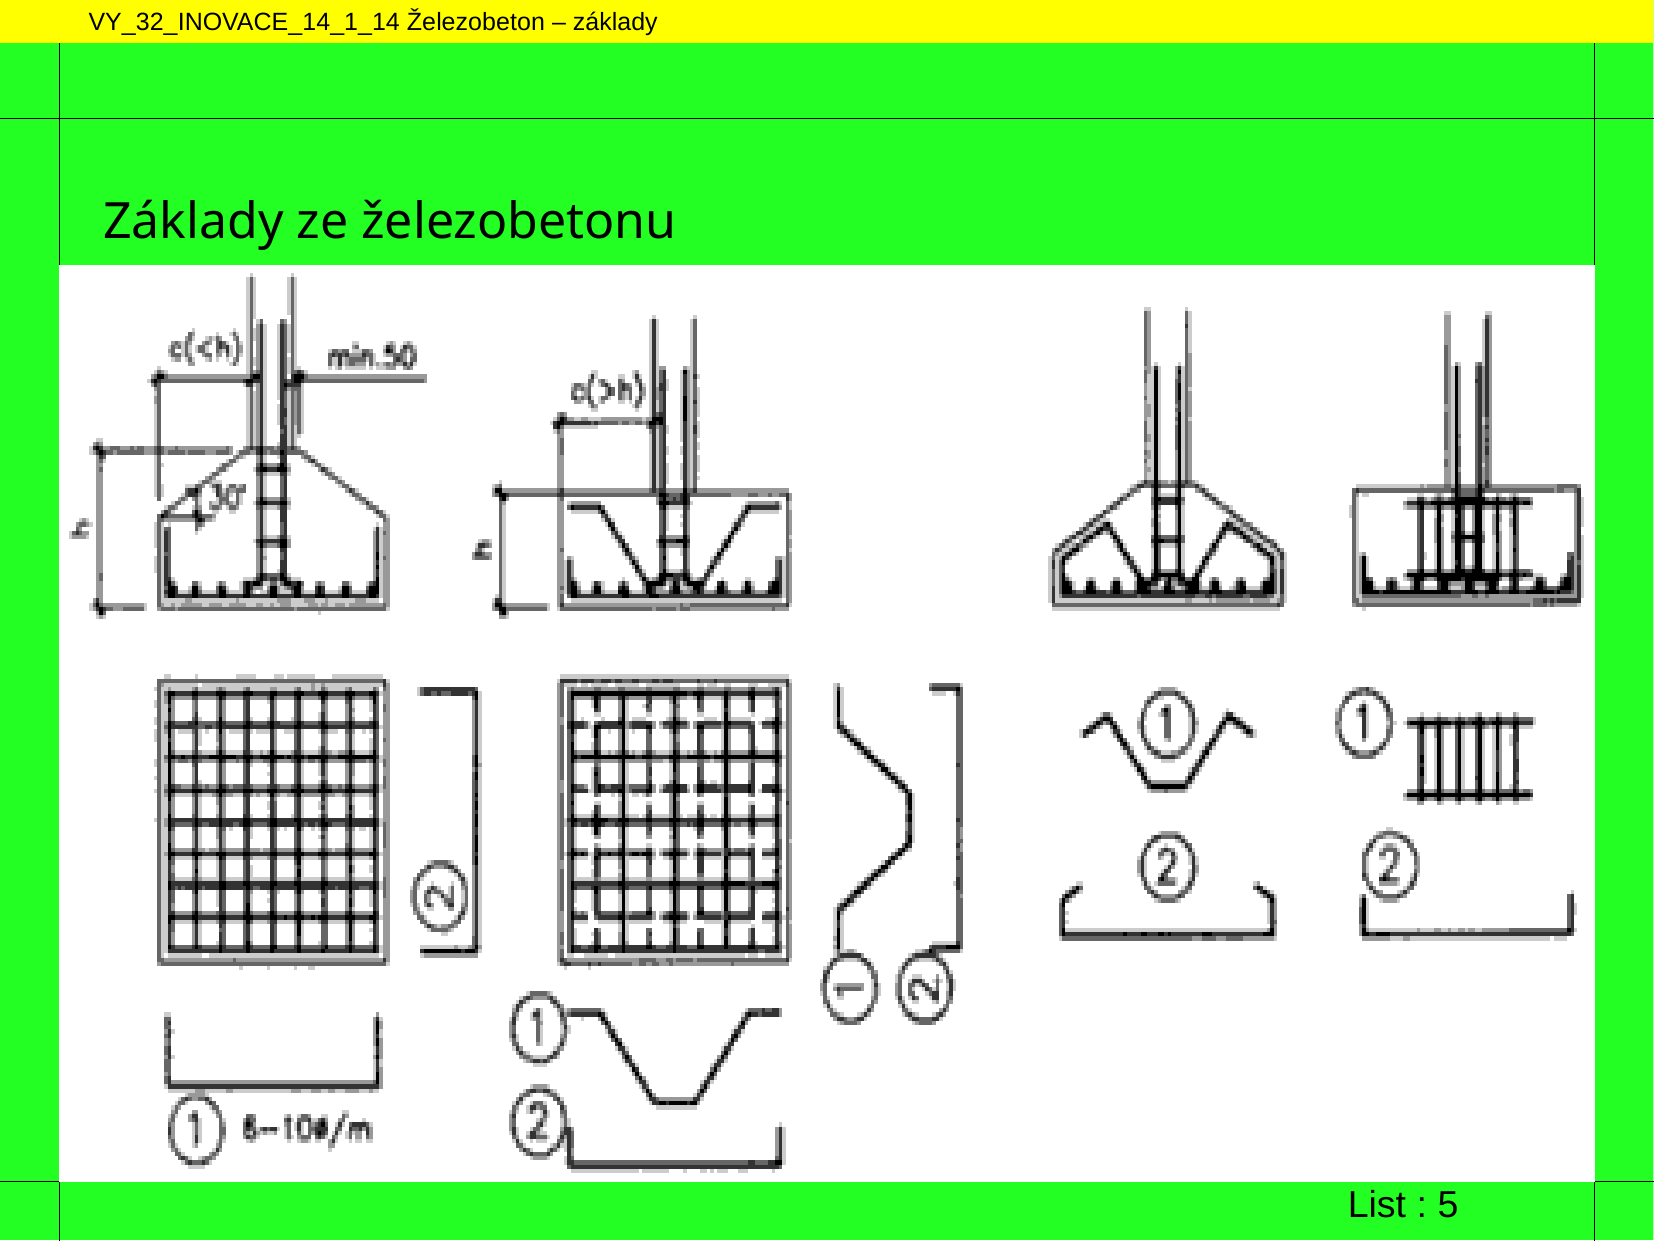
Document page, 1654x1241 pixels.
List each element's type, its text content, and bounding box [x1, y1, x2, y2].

picture [59, 265, 1595, 1182]
text_box Základy ze železobetonu [88, 177, 1506, 265]
text_box VY_32_INOVACE_14_1_14 Železobeton – základy [0, 0, 1654, 43]
text_box List : <číslo> [1357, 1176, 1599, 1241]
